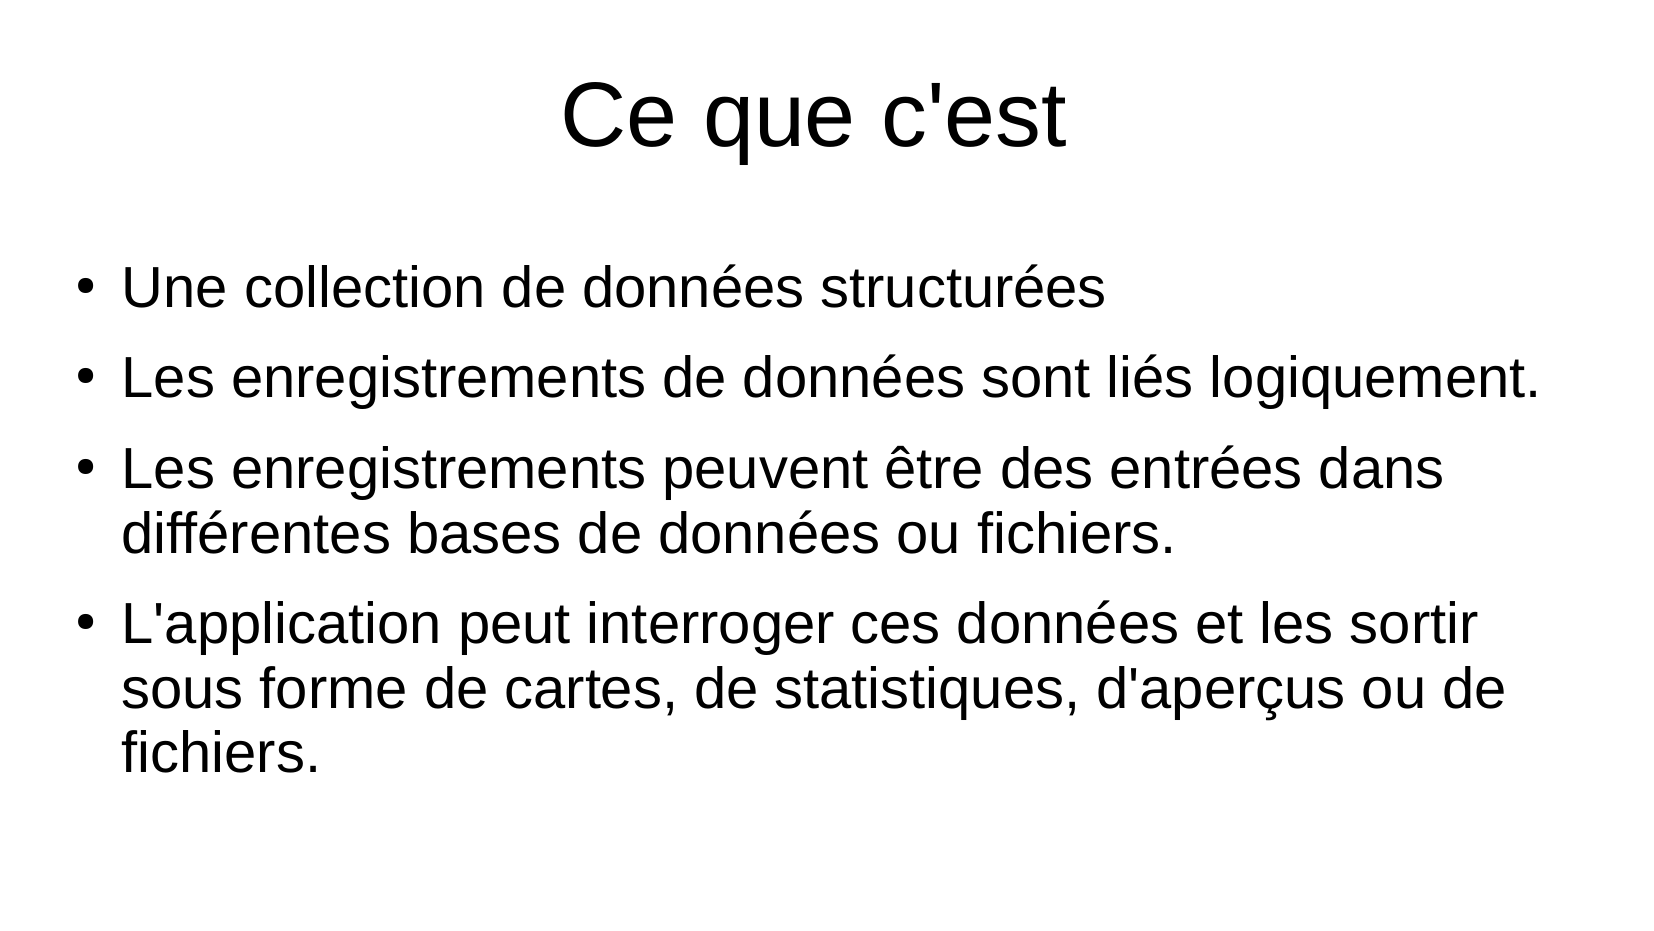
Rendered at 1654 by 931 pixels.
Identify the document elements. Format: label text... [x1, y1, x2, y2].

title Ce que c'est [82, 37, 1571, 193]
list Une collection de données structurées Les enregistrements de données sont liés logiquement. Les enregistrements peuvent être des entrées dans différentes bases de données ou fichiers. L'application peut interroger ces données et les sortir sous forme de cartes, de statistiques, d'aperçus ou de fichiers. [60, 255, 1549, 795]
